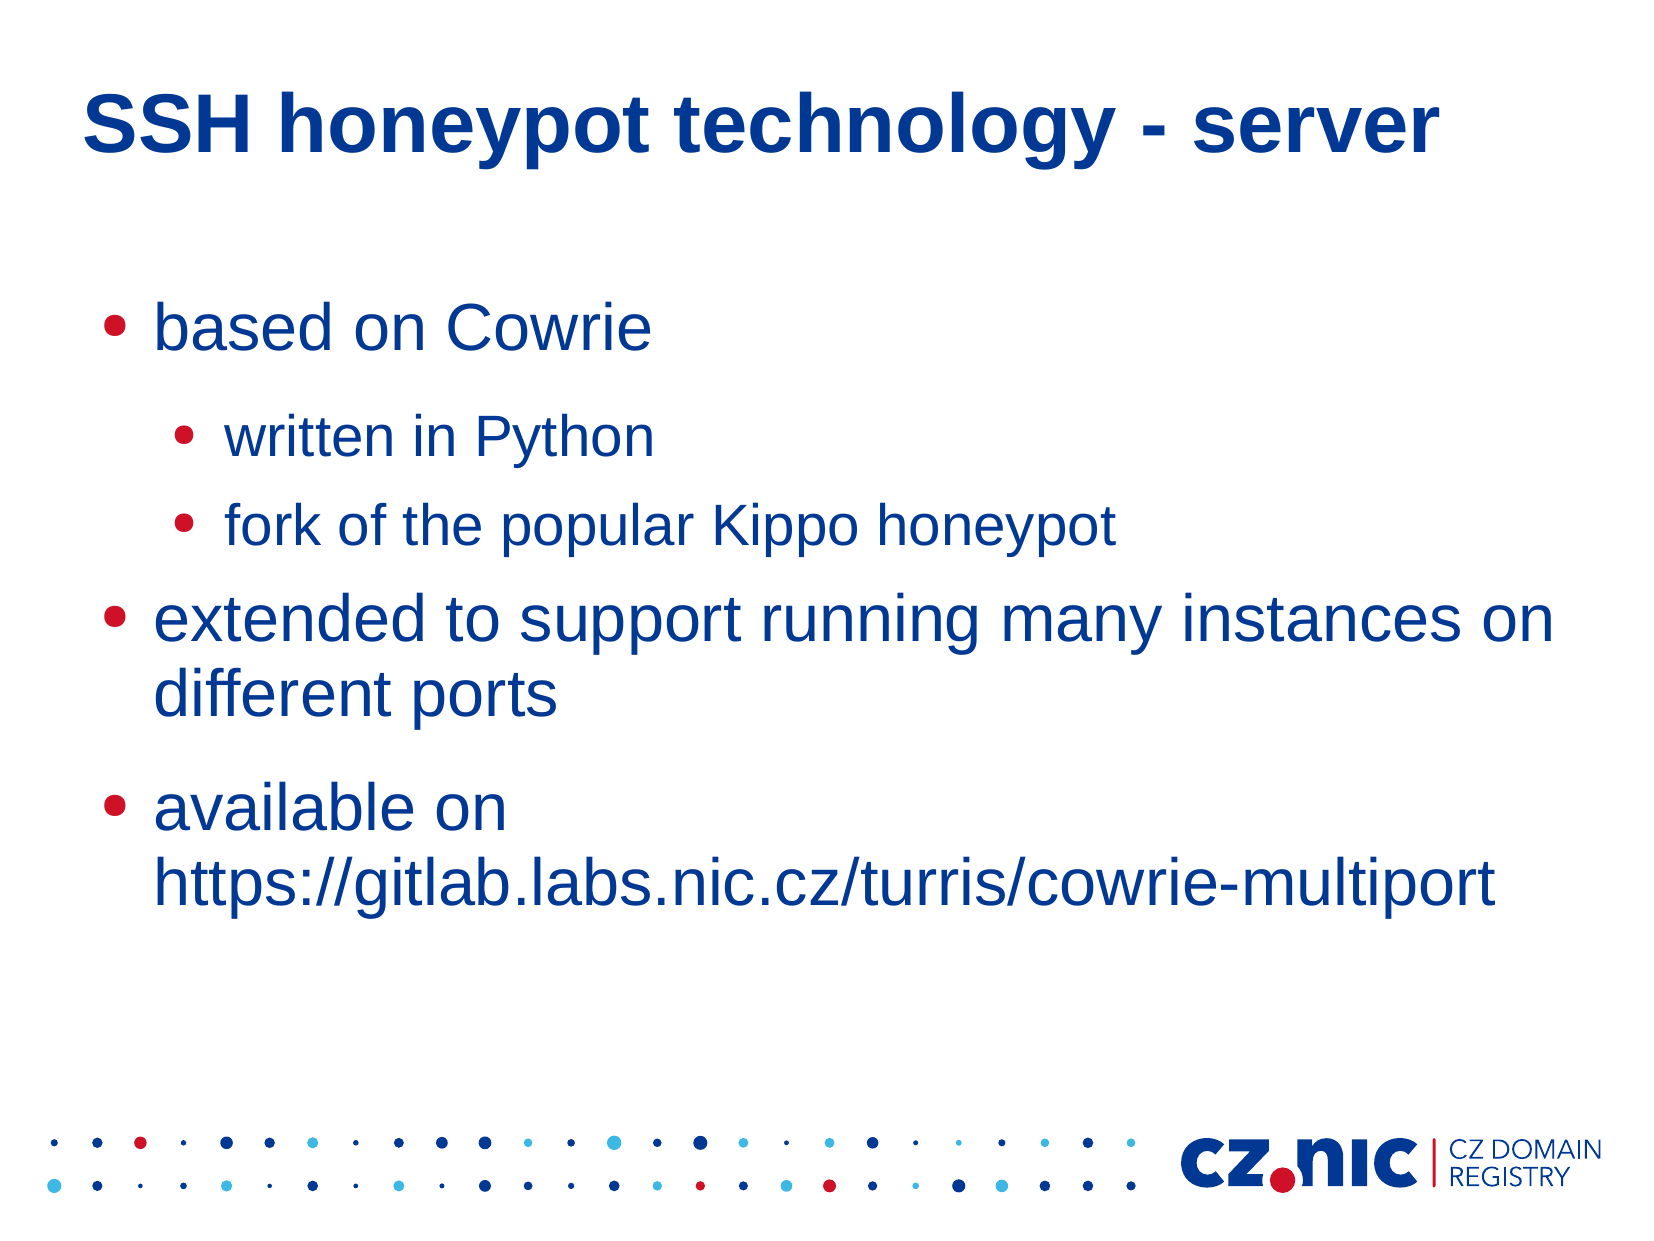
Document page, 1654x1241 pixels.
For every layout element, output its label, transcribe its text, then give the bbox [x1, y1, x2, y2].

list based on Cowrie written in Python fork of the popular Kippo honeypot extended to support running many instances on different ports available on https://gitlab.labs.nic.cz/turris/cowrie-multiport [82, 290, 1571, 1010]
title SSH honeypot technology - server [82, 70, 1571, 178]
